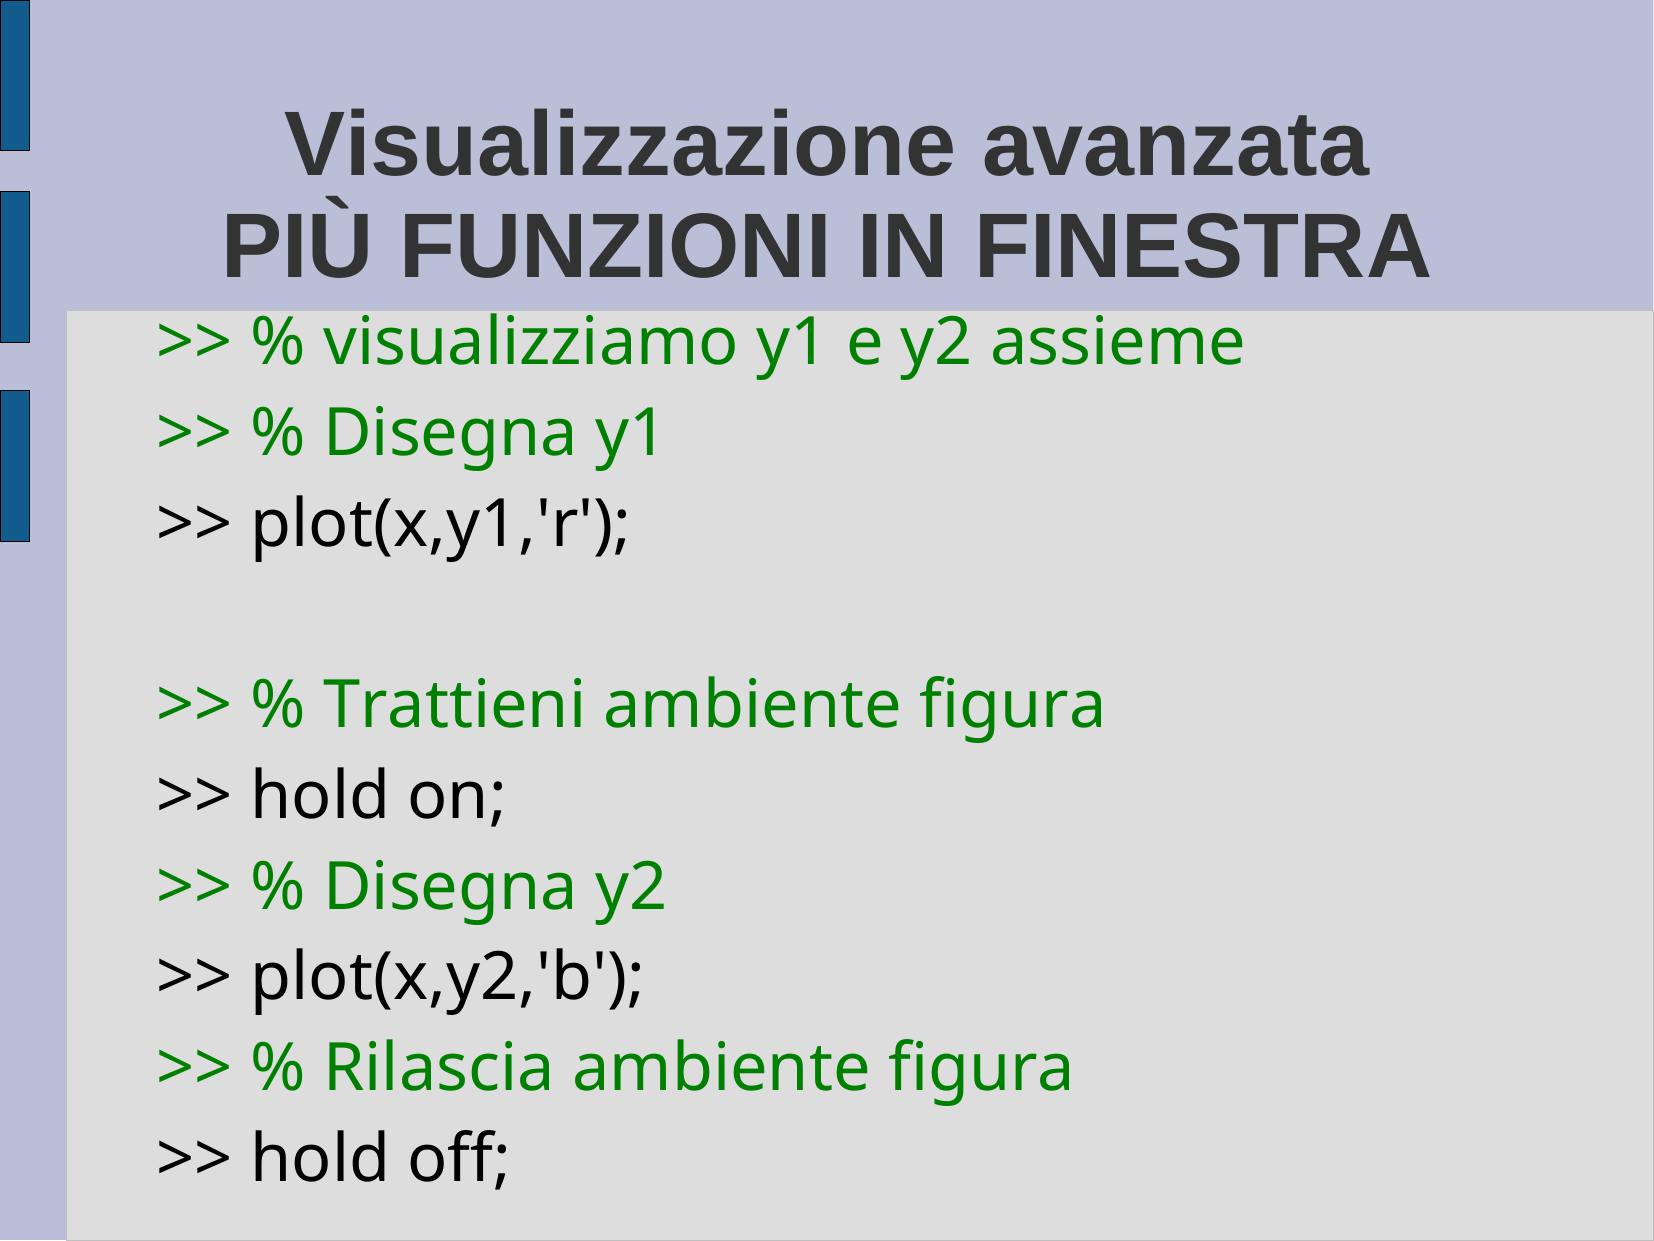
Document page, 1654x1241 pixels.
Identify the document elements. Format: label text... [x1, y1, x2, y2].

title Visualizzazione avanzata PIÙ FUNZIONI IN FINESTRA [121, 91, 1534, 299]
subtitle >> % visualizziamo y1 e y2 assieme >> % Disegna y1 >> plot(x,y1,'r'); >> % Trattieni ambiente figura >> hold on; >> % Disegna y2 >> plot(x,y2,'b'); >> % Rilascia ambiente figura >> hold off; [121, 342, 1534, 1153]
